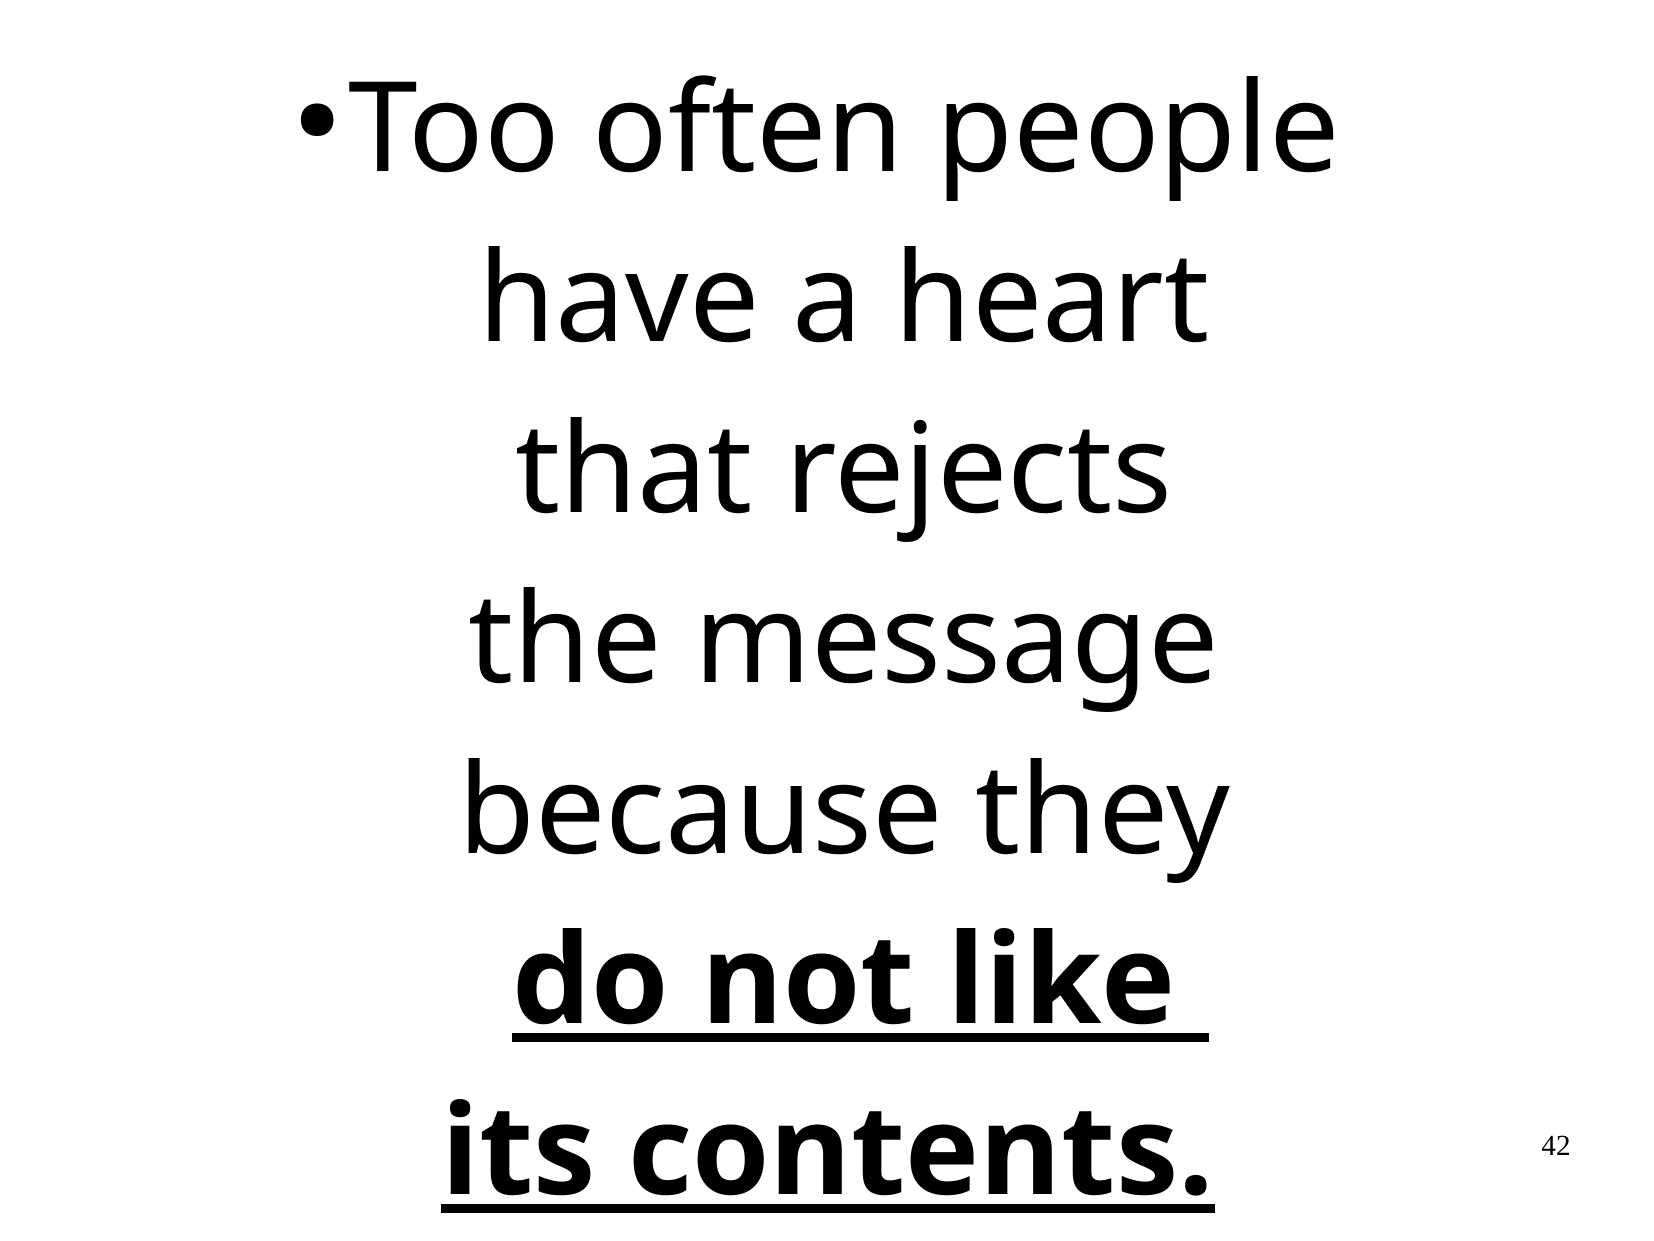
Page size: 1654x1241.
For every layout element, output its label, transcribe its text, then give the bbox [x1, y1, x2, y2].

list Too often people have a heart that rejects the message because they do not like its contents. [37, 37, 1613, 1238]
